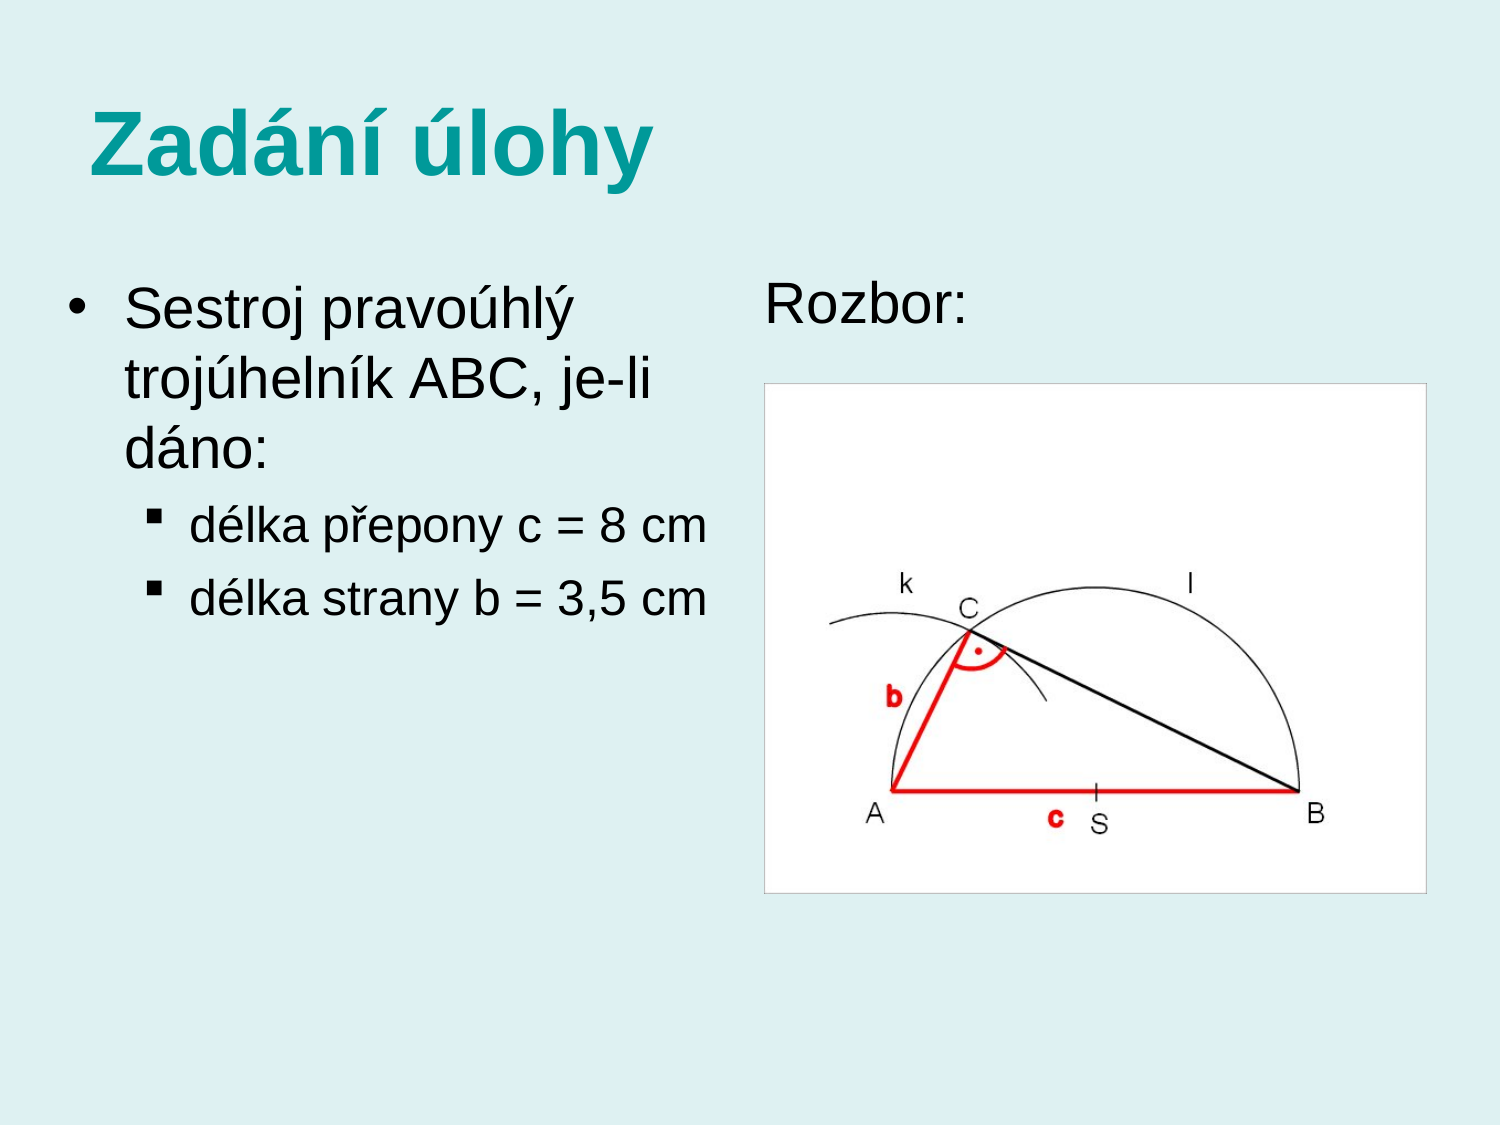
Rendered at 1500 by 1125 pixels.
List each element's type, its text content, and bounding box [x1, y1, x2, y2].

text_box Rozbor: [749, 257, 1105, 343]
title Zadání úlohy [75, 45, 1426, 233]
list Sestroj pravoúhlý trojúhelník ABC, je-li dáno: délka přepony c = 8 cm délka strany b = 3,5 cm [53, 262, 738, 1006]
picture [764, 383, 1427, 894]
